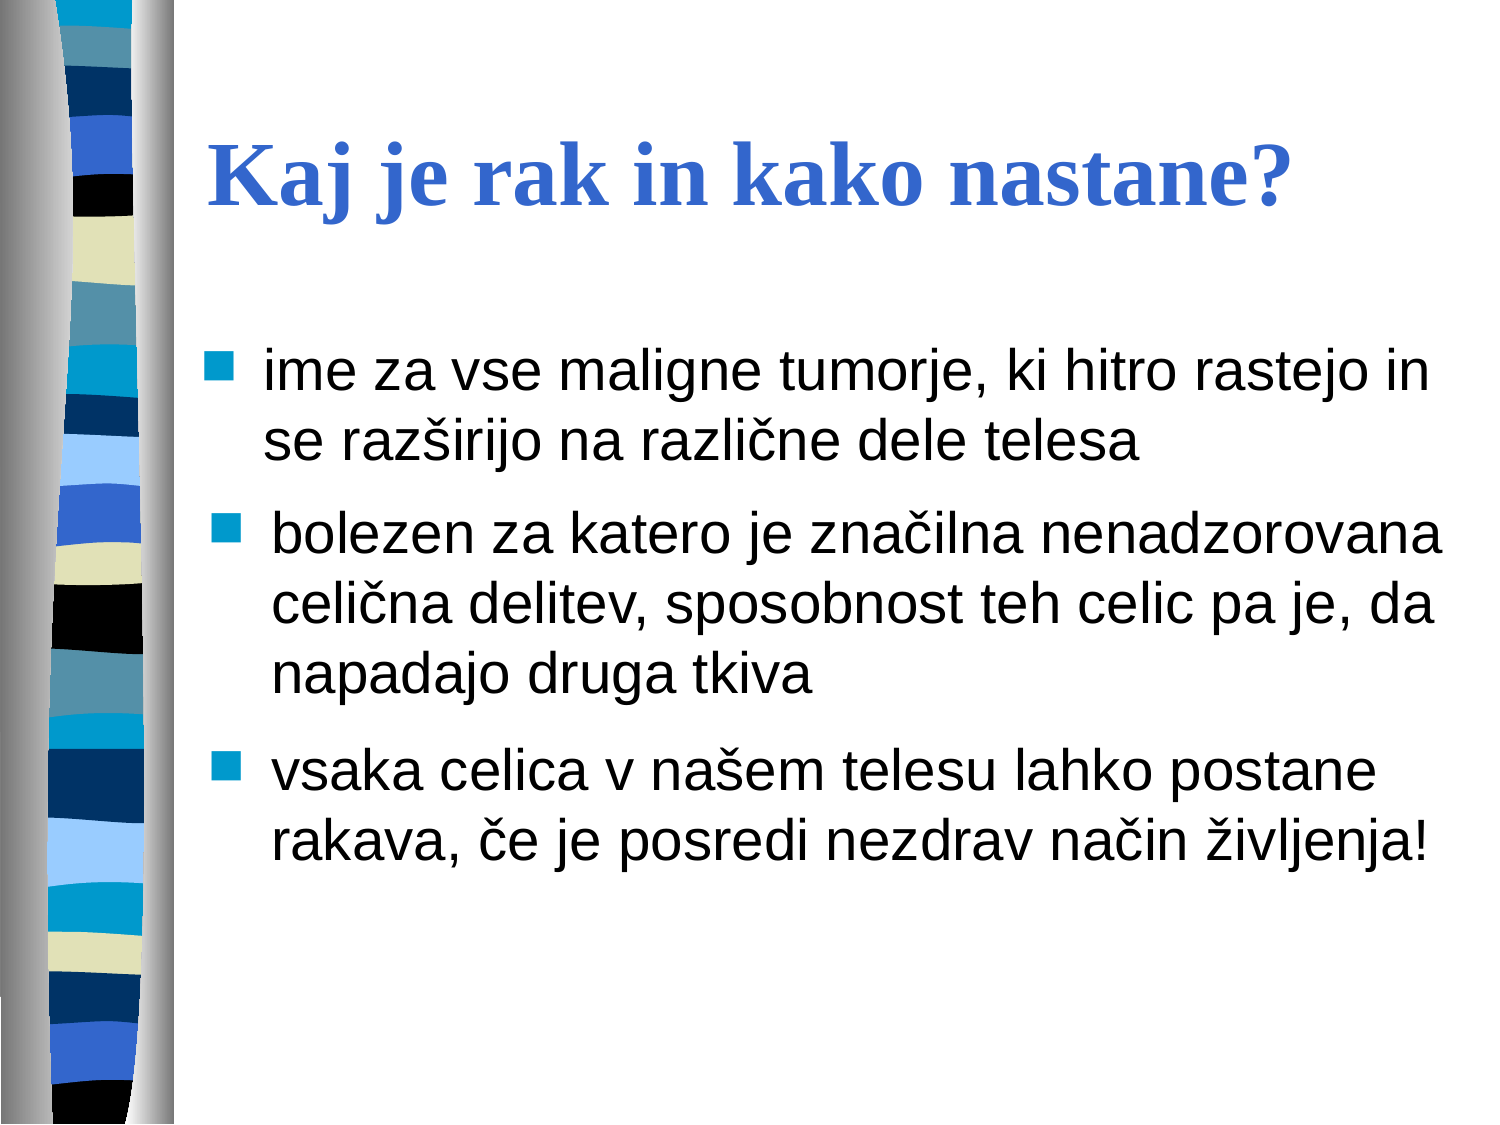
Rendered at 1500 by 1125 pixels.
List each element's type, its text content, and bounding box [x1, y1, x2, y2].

list ime za vse maligne tumorje, ki hitro rastejo in se razširijo na različne dele telesa [192, 324, 1468, 488]
text_box bolezen za katero je značilna nenadzorovana celična delitev, sposobnost teh celic pa je, da napadajo druga tkiva [199, 487, 1475, 713]
text_box vsaka celica v našem telesu lahko postane rakava, če je posredi nezdrav način življenja! [199, 724, 1475, 875]
title Kaj je rak in kako nastane? [192, 75, 1468, 263]
